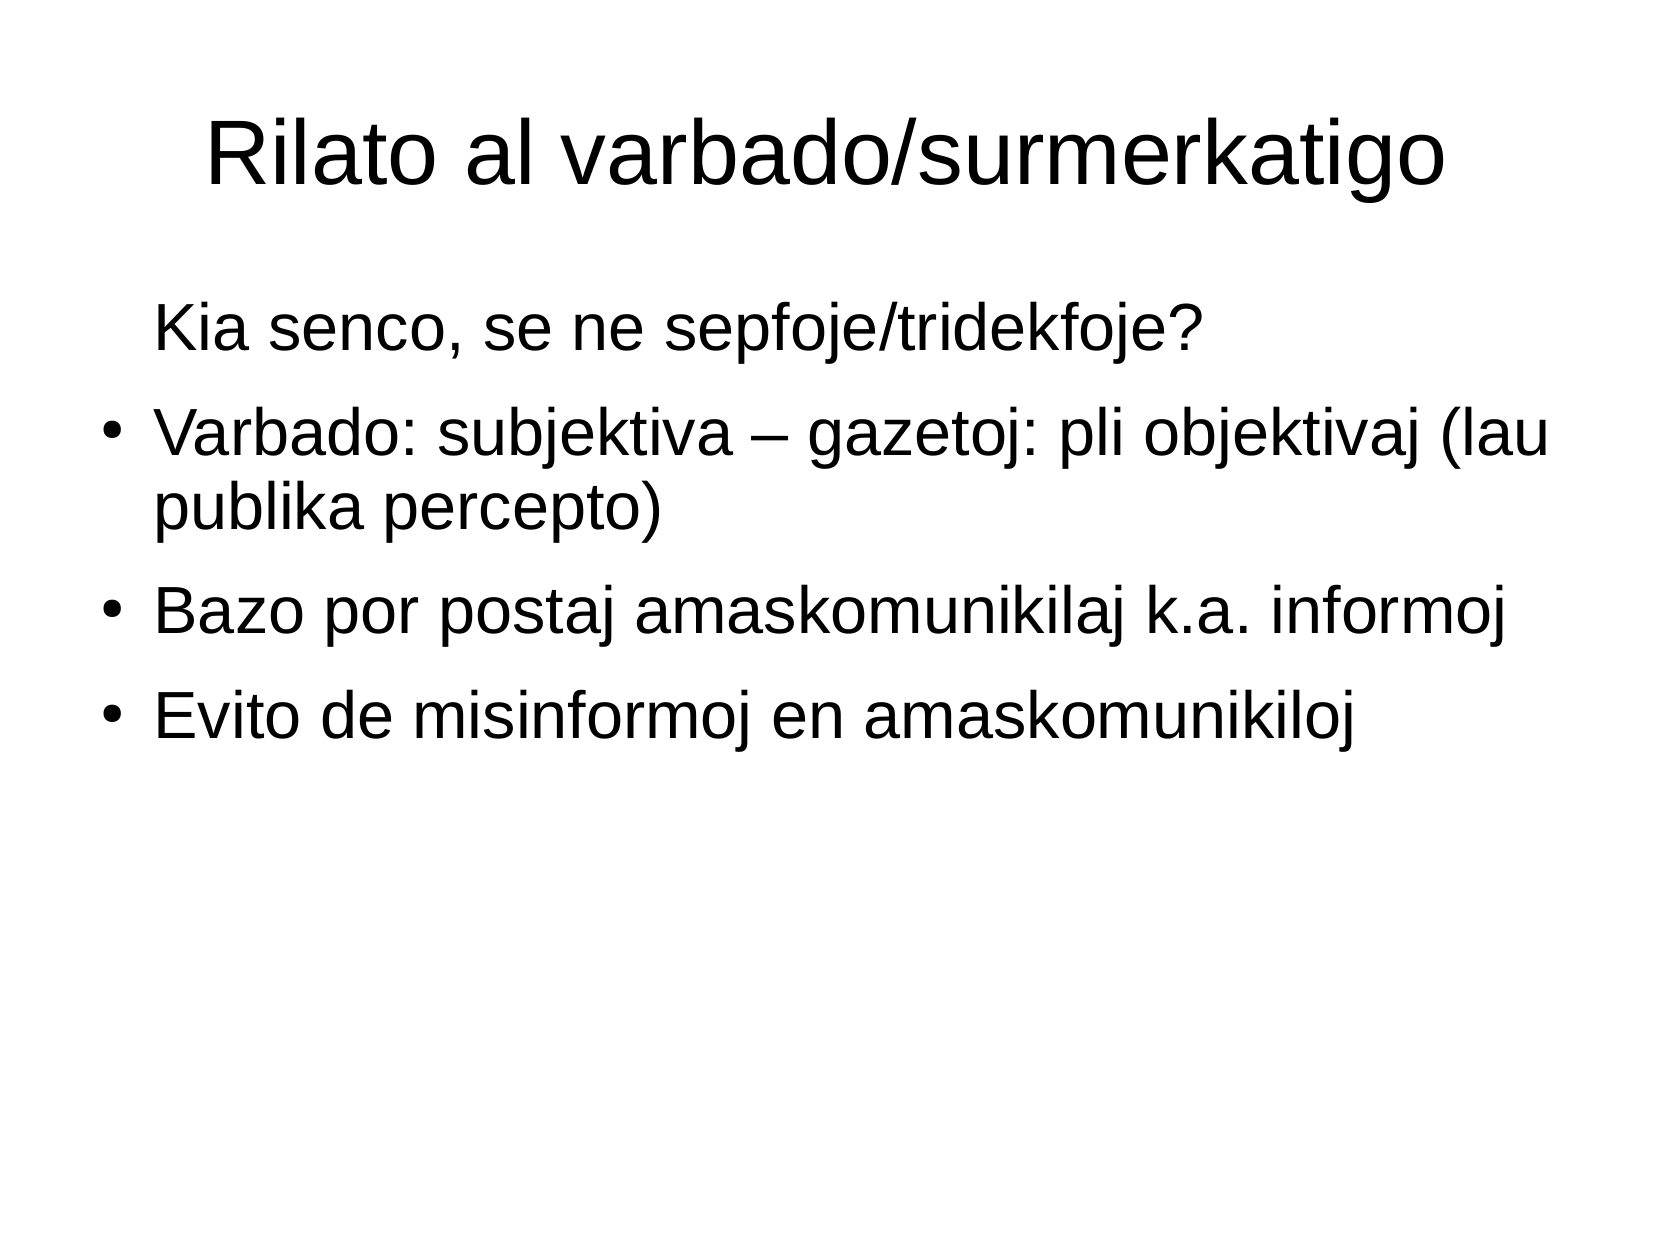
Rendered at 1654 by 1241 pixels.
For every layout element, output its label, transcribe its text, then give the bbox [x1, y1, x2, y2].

list Kia senco, se ne sepfoje/tridekfoje? Varbado: subjektiva – gazetoj: pli objektivaj (lau publika percepto) Bazo por postaj amaskomunikilaj k.a. informoj Evito de misinformoj en amaskomunikiloj [82, 290, 1571, 1094]
title Rilato al varbado/surmerkatigo [82, 56, 1571, 250]
